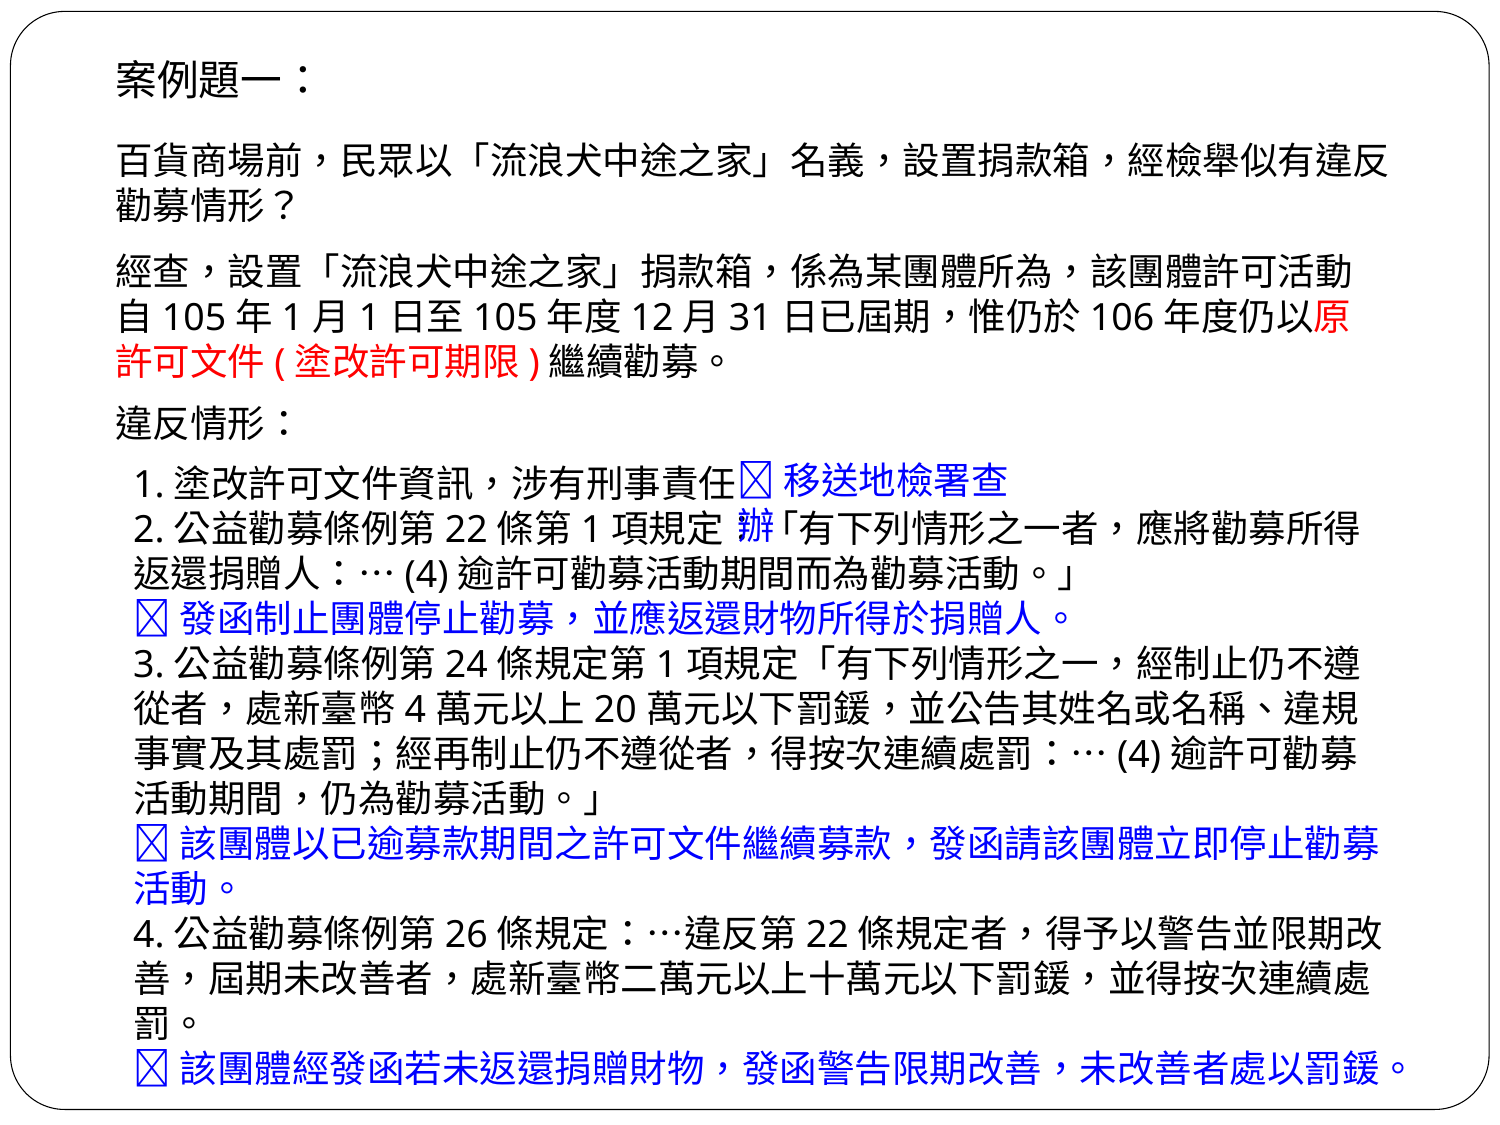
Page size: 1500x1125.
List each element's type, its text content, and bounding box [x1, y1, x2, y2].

text_box 經查，設置「流浪犬中途之家」捐款箱，係為某團體所為，該團體許可活動自105年1月1日至105年度12月31日已屆期，惟仍於106年度仍以原許可文件(塗改許可期限)繼續勸募。 [100, 240, 1400, 393]
text_box 移送地檢署查辦 [722, 449, 1054, 511]
text_box 1.塗改許可文件資訊，涉有刑事責任 2.公益勸募條例第22條第1項規定：「有下列情形之一者，應將勸募所得返還捐贈人：…(4)逾許可勸募活動期間而為勸募活動。」 發函制止團體停止勸募，並應返還財物所得於捐贈人。 3.公益勸募條例第24條規定第1項規定「有下列情形之一，經制止仍不遵從者，處新臺幣4萬元以上20萬元以下罰鍰，並公告其姓名或名稱、違規事實及其處罰；經再制止仍不遵從者，得按次連續處罰：…(4)逾許可勸募活動期間，仍為勸募活動。」 該團體以已逾募款期間之許可文件繼續募款，發函請該團體立即停止勸募活動。 4.公益勸募條例第26條規定：…違反第22條規定者，得予以警告並限期改善，屆期未改善者，處新臺幣二萬元以上十萬元以下罰鍰，並得按次連續處罰。 該團體經發函若未返還捐贈財物，發函警告限期改善，未改善者處以罰鍰。 [118, 452, 1400, 1059]
text_box 案例題一： [100, 46, 341, 112]
text_box 百貨商場前，民眾以「流浪犬中途之家」名義，設置捐款箱，經檢舉似有違反勸募情形？ [100, 129, 1436, 236]
text_box 違反情形： [100, 392, 320, 453]
